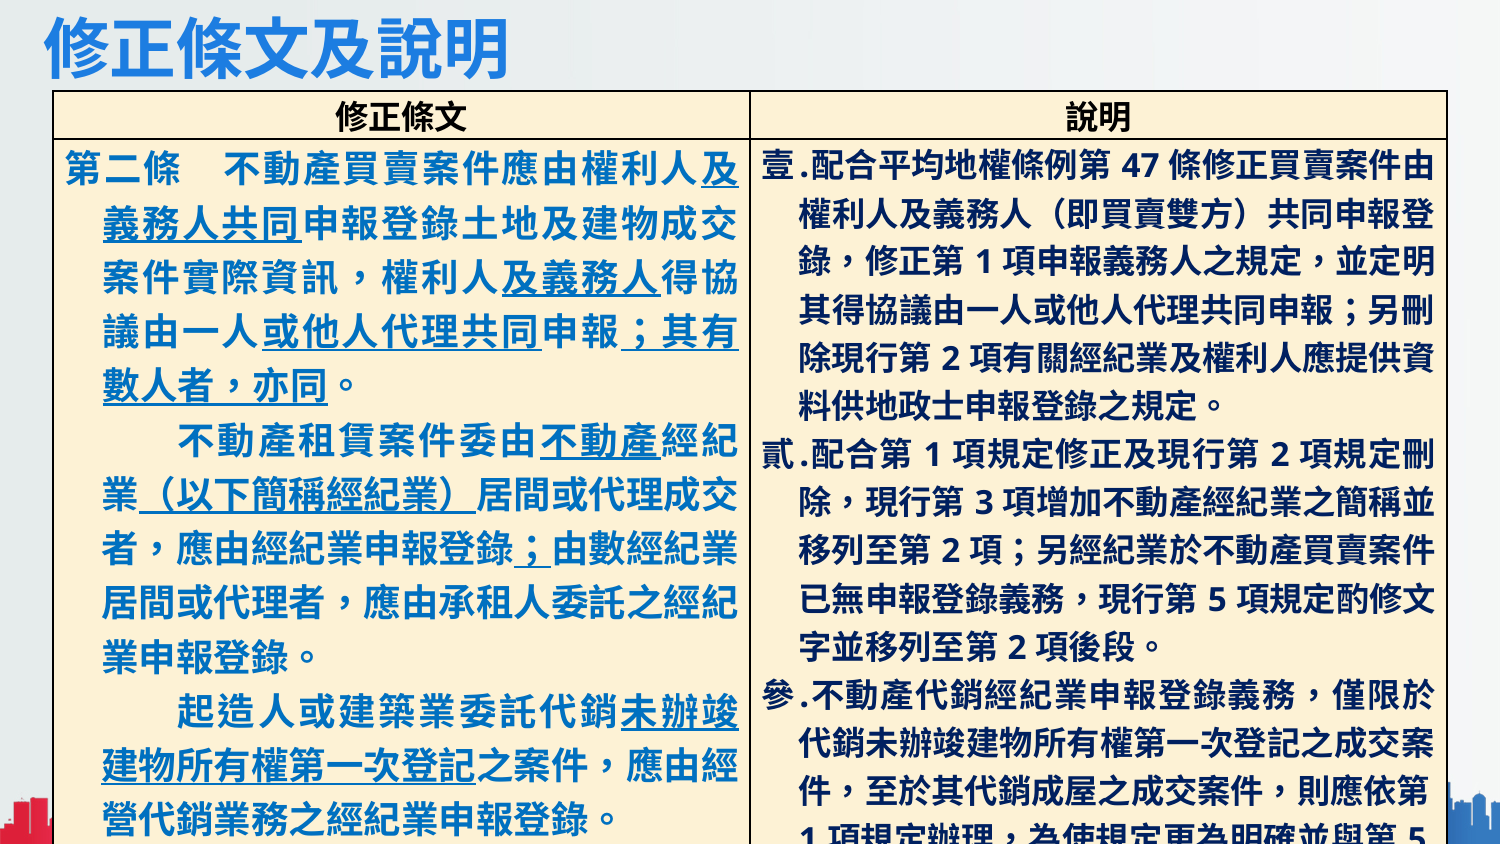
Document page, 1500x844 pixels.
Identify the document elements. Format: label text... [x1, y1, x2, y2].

table_cell 第二條 不動產買賣案件應由權利人及義務人共同申報登錄土地及建物成交案件實際資訊，權利人及義務人得協議由一人或他人代理共同申報；其有數人者，亦同。 不動產租賃案件委由不動產經紀業（以下簡稱經紀業）居間或代理成交者，應由經紀業申報登錄；由數經紀業居間或代理者，應由承租人委託之經紀業申報登錄。 起造人或建築業委託代銷未辦竣建物所有權第一次登記之案件，應由經營代銷業務之經紀業申報登錄。 [54, 140, 749, 844]
table_header 修正條文 [54, 92, 749, 138]
picture [0, 0, 52, 844]
picture [531, 0, 1500, 844]
table_cell 配合平均地權條例第47條修正買賣案件由權利人及義務人（即買賣雙方）共同申報登錄，修正第1項申報義務人之規定，並定明其得協議由一人或他人代理共同申報；另刪除現行第2項有關經紀業及權利人應提供資料供地政士申報登錄之規定。 配合第1項規定修正及現行第2項規定刪除，現行第3項增加不動產經紀業之簡稱並移列至第2項；另經紀業於不動產買賣案件已無申報登錄義務，現行第5項規定酌修文字並移列至第2項後段。 不動產代銷經紀業申報登錄義務，僅限於代銷未辦竣建物所有權第一次登記之成交案件，至於其代銷成屋之成交案件，則應依第1項規定辦理，為使規定更為明確並與第5條第1項用語一致，爰修正現行第4項文字並移列至第3項。 [751, 140, 1446, 844]
table_header 說明 [751, 92, 1446, 138]
title 修正條文及說明 [22, 0, 531, 95]
